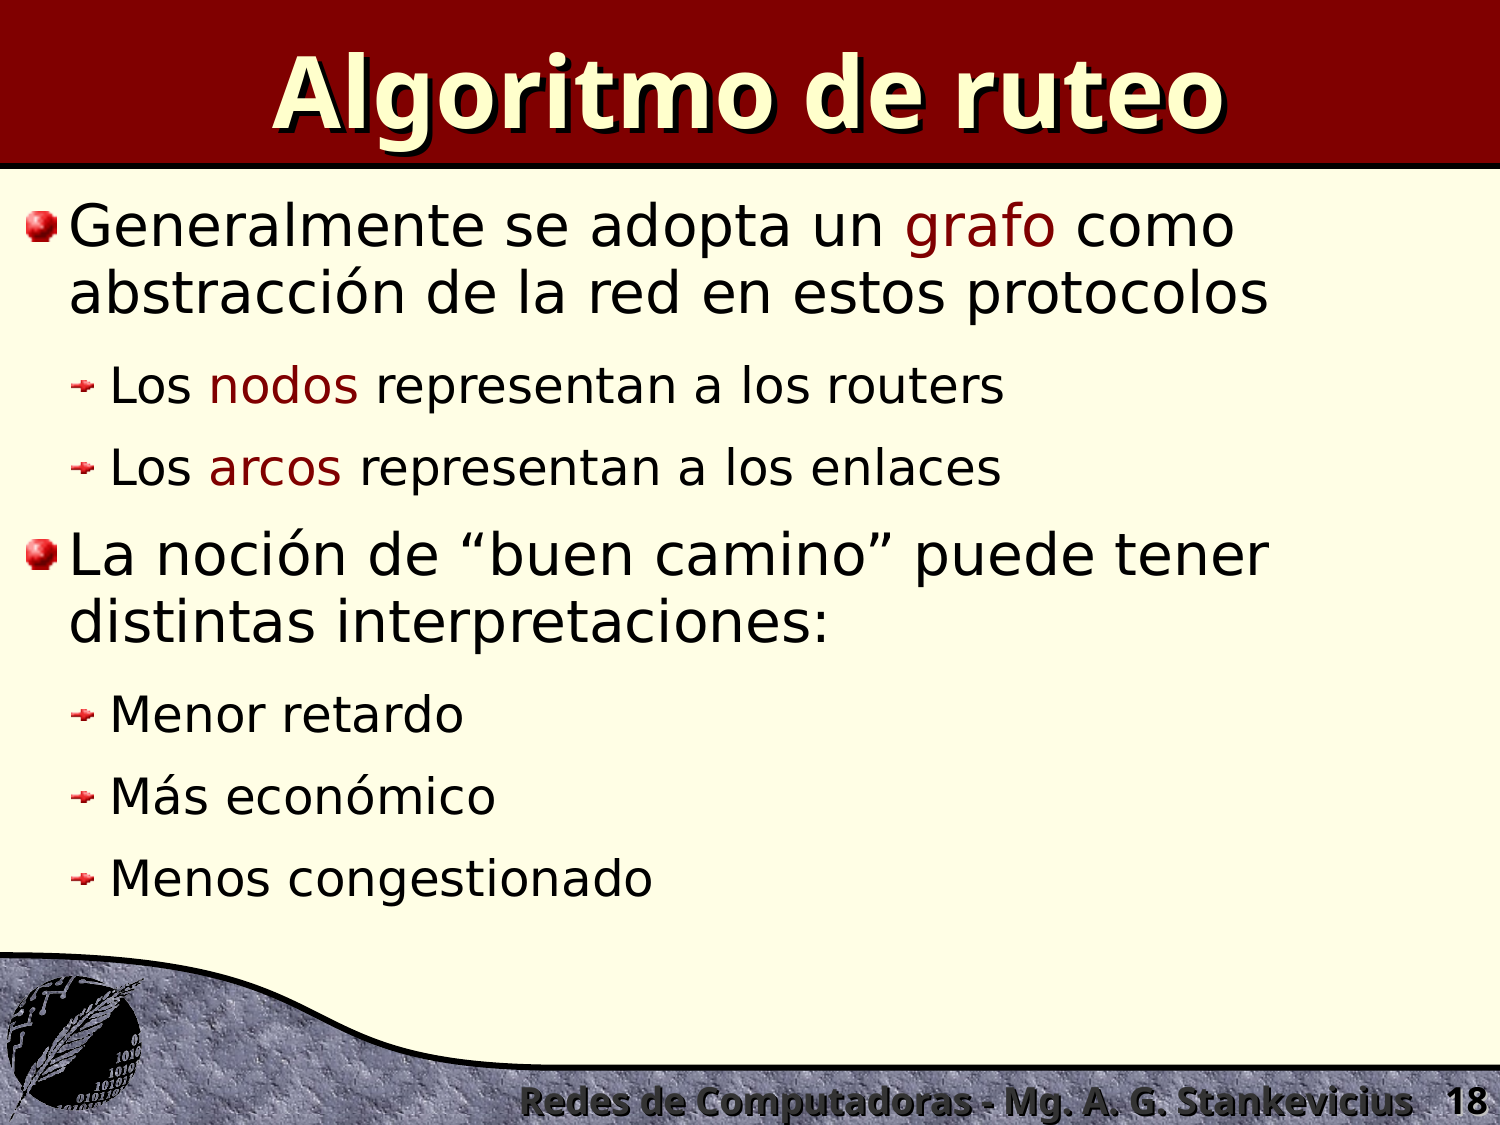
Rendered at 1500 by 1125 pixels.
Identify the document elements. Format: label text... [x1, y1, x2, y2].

title Algoritmo de ruteo [15, 5, 1485, 160]
list Generalmente se adopta un grafo como abstracción de la red en estos protocolos Los nodos representan a los routers Los arcos representan a los enlaces La noción de “buen camino” puede tener distintas interpretaciones: Menor retardo Más económico Menos congestionado [11, 192, 1486, 921]
picture [0, 959, 1500, 1125]
picture [1047, 1100, 1054, 1110]
picture [790, 1100, 795, 1110]
